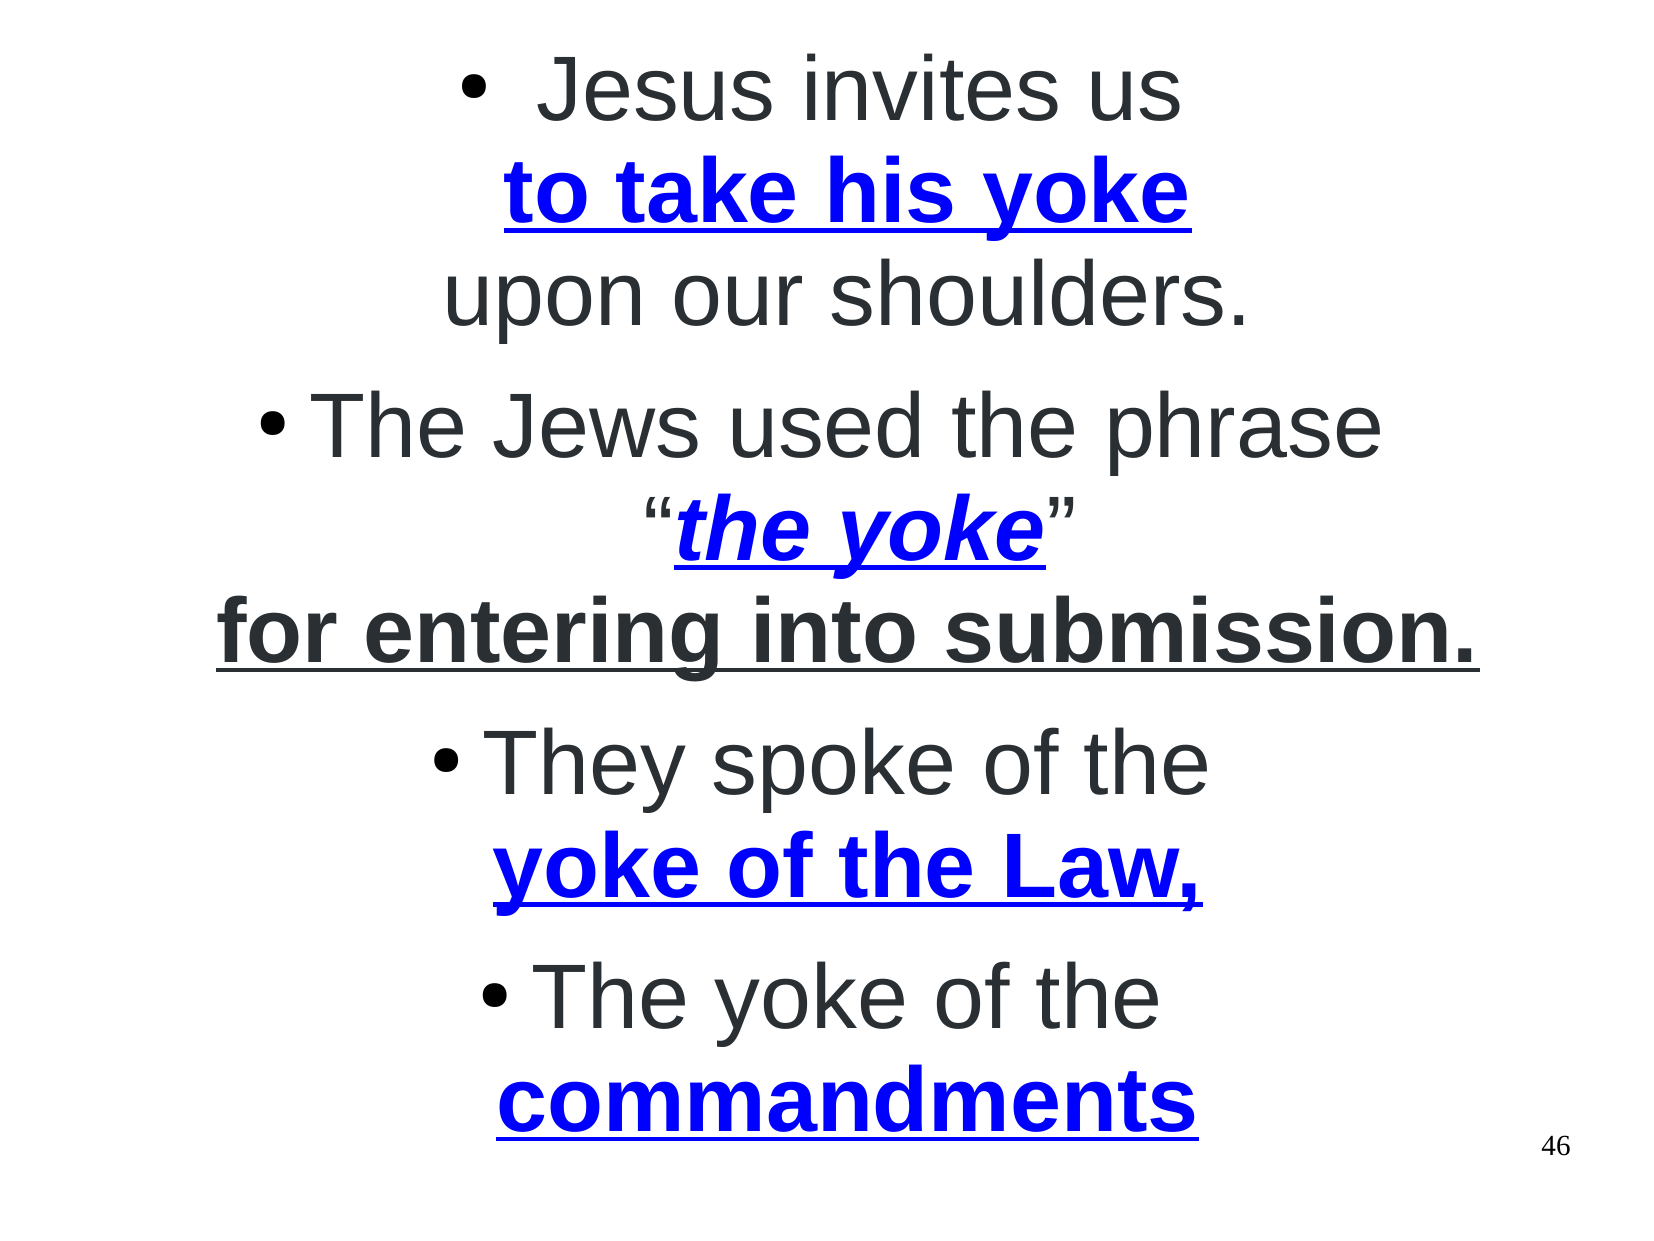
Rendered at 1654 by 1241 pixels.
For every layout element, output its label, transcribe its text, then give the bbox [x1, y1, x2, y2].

list Jesus invites us to take his yoke upon our shoulders. The Jews used the phrase “the yoke” for entering into submission. They spoke of the yoke of the Law, The yoke of the commandments [37, 37, 1613, 1238]
